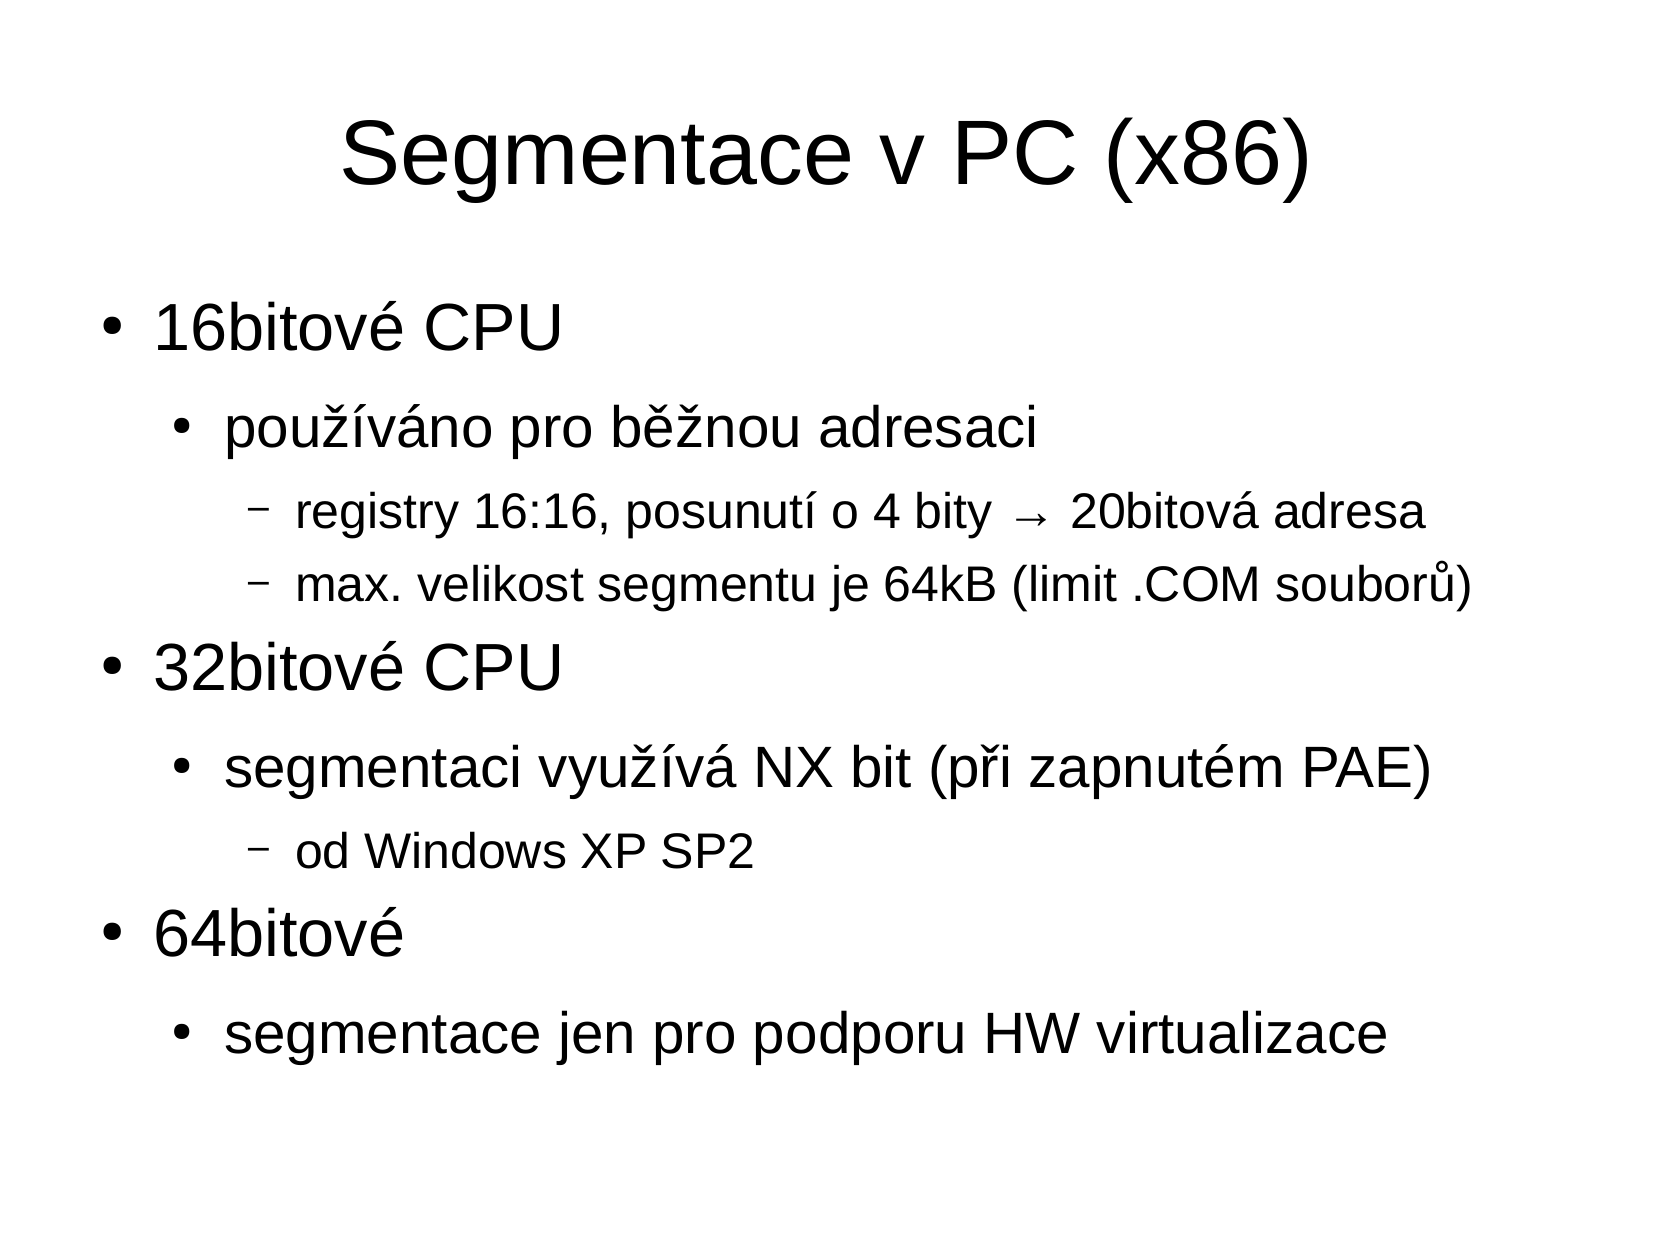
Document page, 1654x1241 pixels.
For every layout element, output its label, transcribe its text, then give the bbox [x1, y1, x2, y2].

title Segmentace v PC (x86) [82, 49, 1571, 257]
list 16bitové CPU používáno pro běžnou adresaci registry 16:16, posunutí o 4 bity → 20bitová adresa max. velikost segmentu je 64kB (limit .COM souborů) 32bitové CPU segmentaci využívá NX bit (při zapnutém PAE) od Windows XP SP2 64bitové segmentace jen pro podporu HW virtualizace [82, 290, 1571, 1066]
